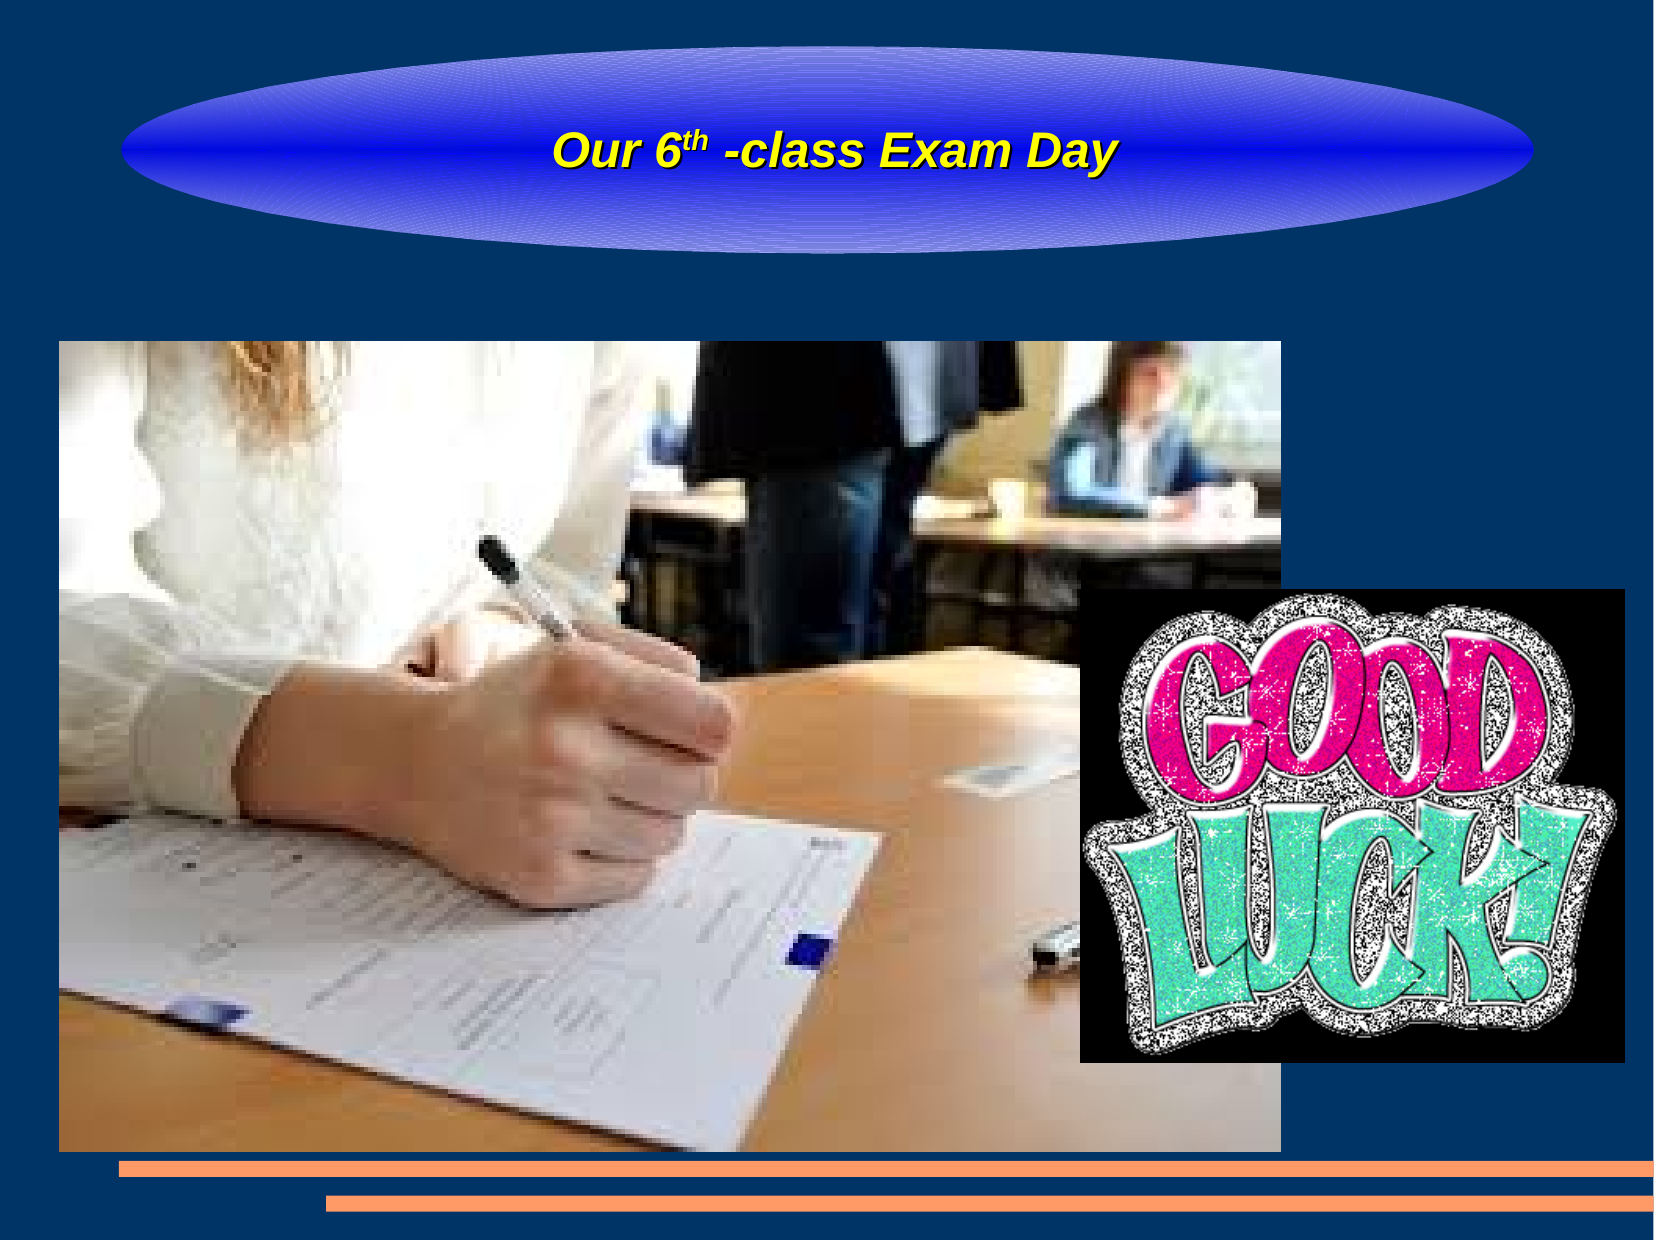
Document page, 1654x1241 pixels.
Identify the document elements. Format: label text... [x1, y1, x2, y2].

picture [59, 341, 1625, 1152]
title Our 6th -class Exam Day [121, 46, 1534, 254]
